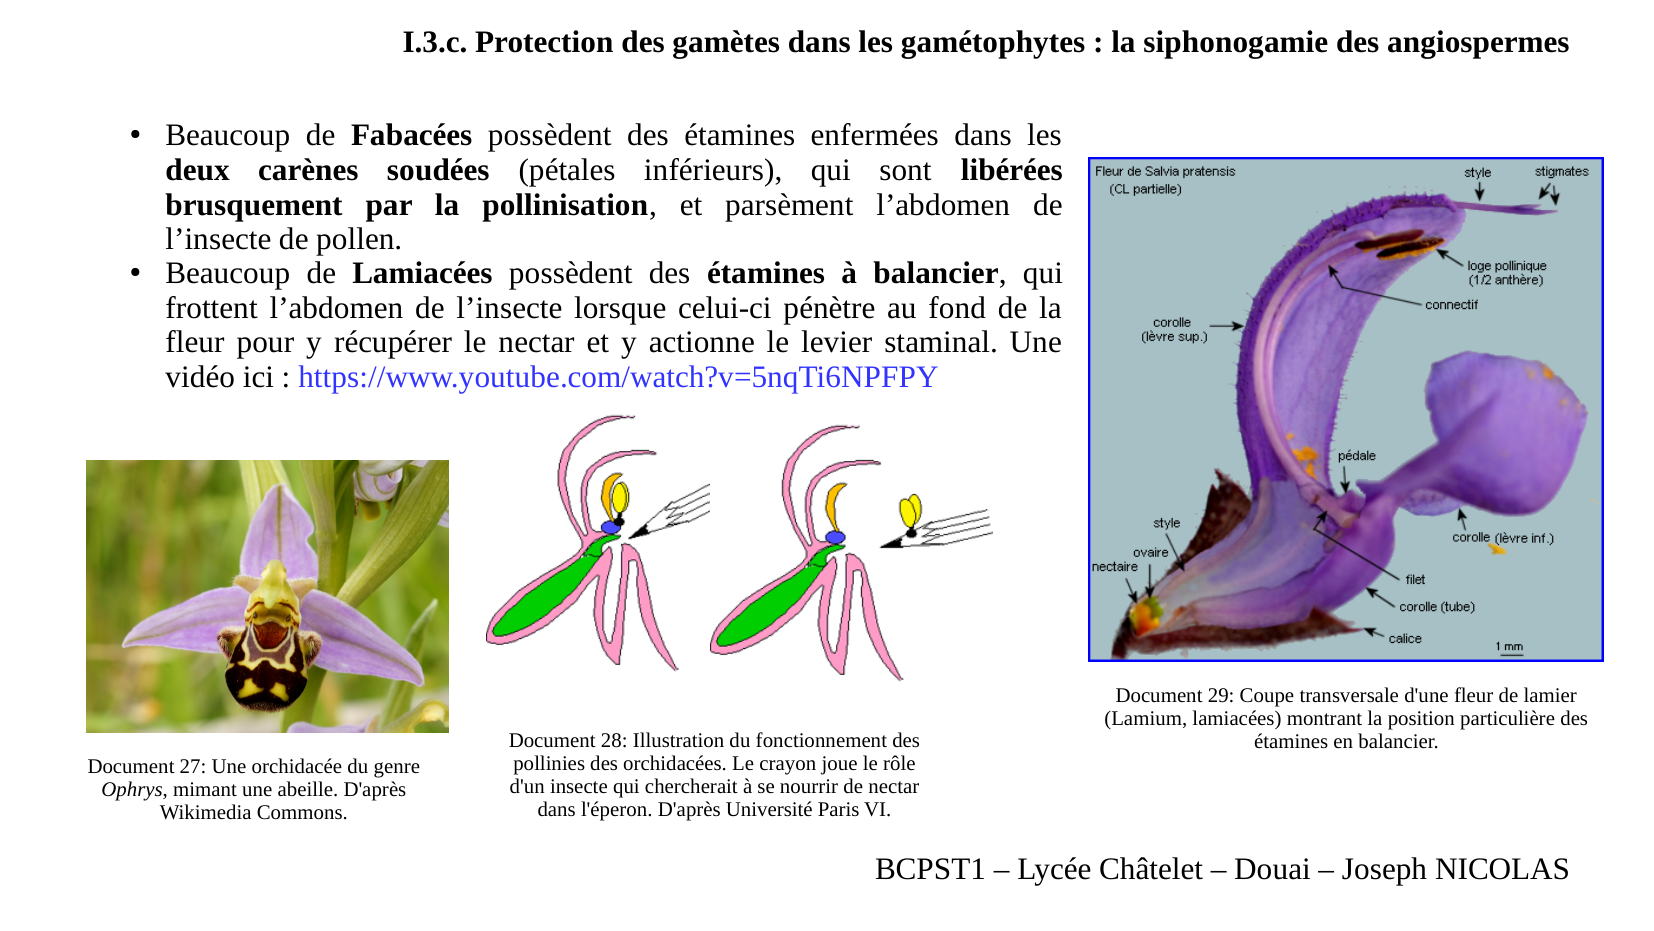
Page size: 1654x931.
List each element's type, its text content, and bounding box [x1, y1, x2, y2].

text_box I.3.c. Protection des gamètes dans les gamétophytes : la siphonogamie des angiospermes [165, 5, 1572, 78]
picture [86, 460, 449, 733]
picture [1088, 157, 1604, 662]
text_box BCPST1 – Lycée Châtelet – Douai – Joseph NICOLAS [637, 832, 1571, 905]
text_box Document 29: Coupe transversale d'une fleur de lamier (Lamium, lamiacées) montrant la position particulière des étamines en balancier. [1086, 661, 1607, 777]
text_box Document 28: Illustration du fonctionnement des pollinies des orchidacées. Le crayon joue le rôle d'un insecte qui chercherait à se nourrir de nectar dans l'éperon. D'après Université Paris VI. [496, 694, 934, 833]
picture [486, 403, 993, 695]
text_box Document 27: Une orchidacée du genre Ophrys, mimant une abeille. D'après Wikimedia Commons. [82, 732, 426, 848]
text_box Beaucoup de Fabacées possèdent des étamines enfermées dans les deux carènes soudées (pétales inférieurs), qui sont libérées brusquement par la pollinisation, et parsèment l’abdomen de l’insecte de pollen. Beaucoup de Lamiacées possèdent des étamines à balancier, qui frottent l’abdomen de l’insecte lorsque celui-ci pénètre au fond de la fleur pour y récupérer le nectar et y actionne le levier staminal. Une vidéo ici : https://www.youtube.com/watch?v=5nqTi6NPFPY [129, 118, 1063, 429]
